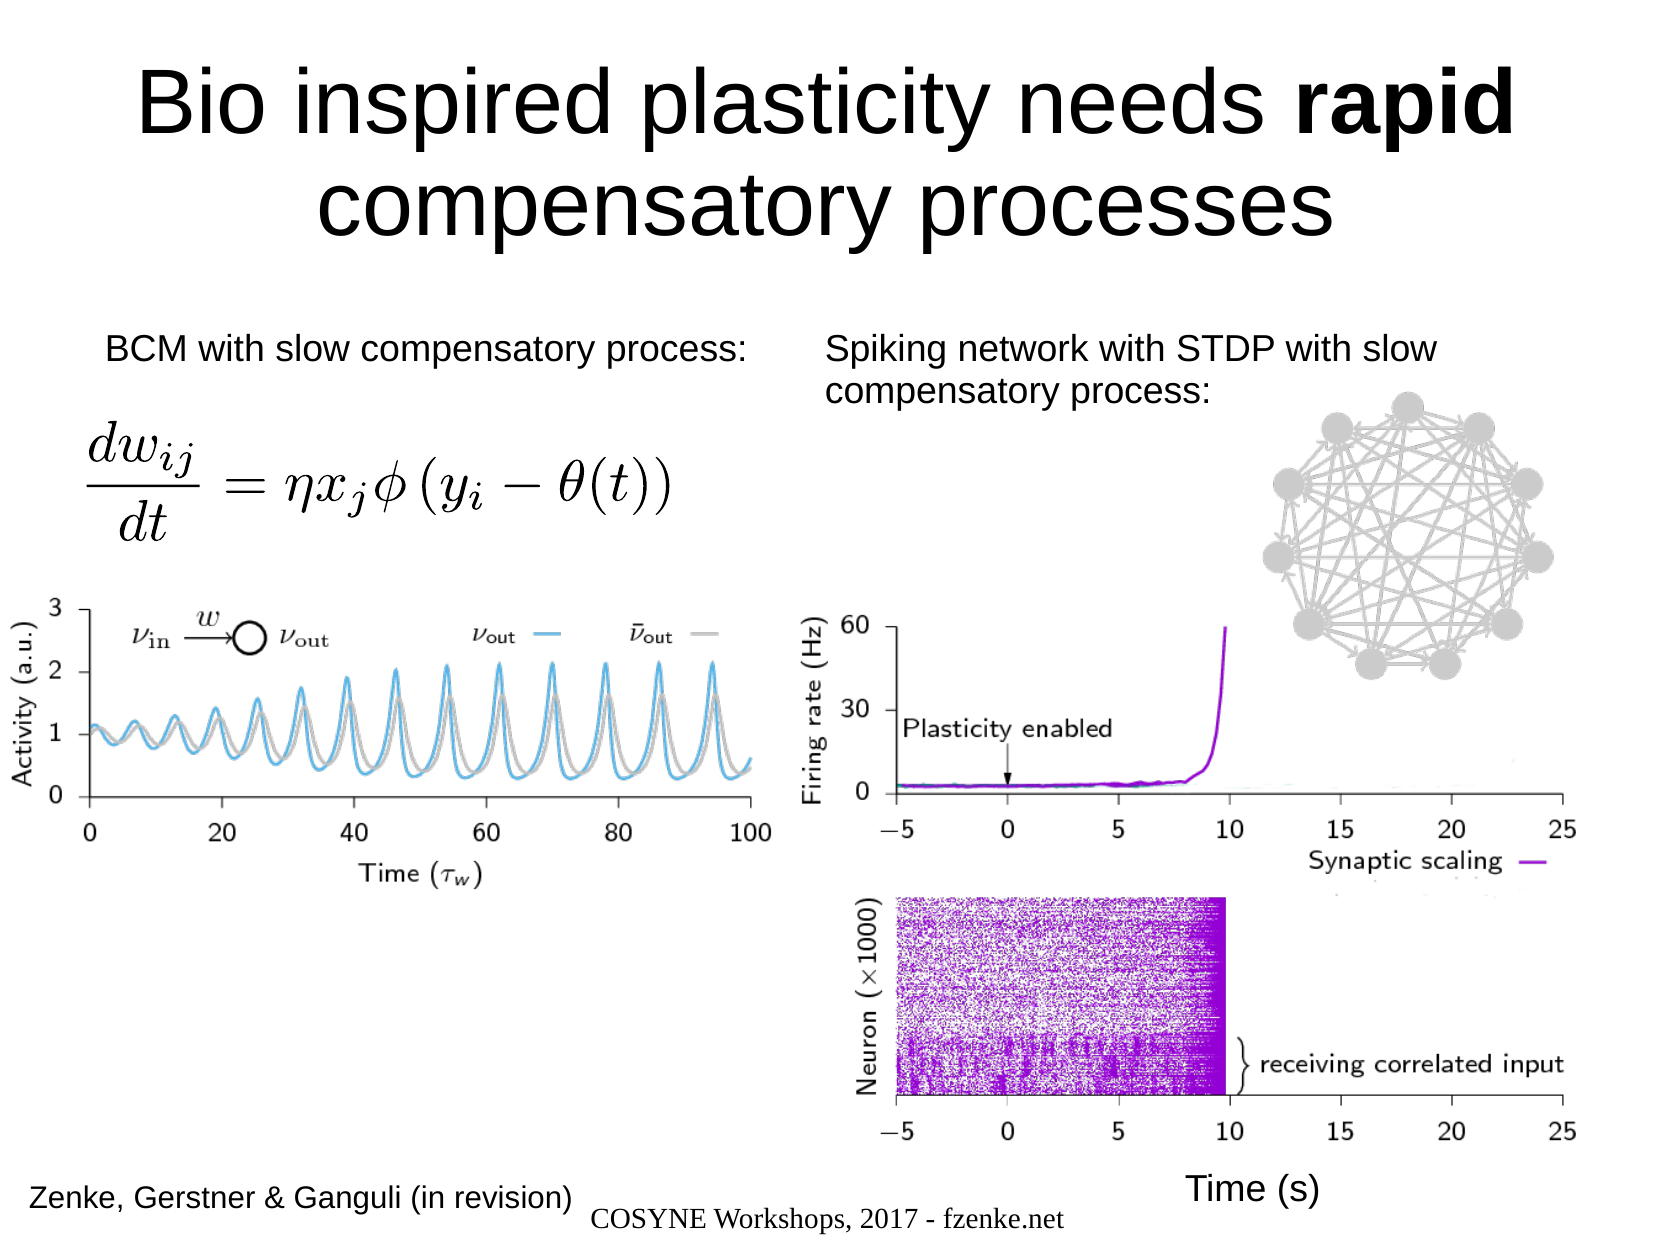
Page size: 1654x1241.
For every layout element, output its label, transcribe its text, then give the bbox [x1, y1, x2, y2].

title Bio inspired plasticity needs rapid compensatory processes [82, 49, 1571, 257]
picture [0, 587, 776, 894]
text_box [86, 420, 676, 542]
text_box Time (s) [1170, 1159, 1426, 1217]
text_box Zenke, Gerstner & Ganguli (in revision) [14, 1173, 694, 1231]
picture [796, 389, 1624, 1160]
text_box BCM with slow compensatory process: [90, 319, 766, 377]
text_box Spiking network with STDP with slow compensatory process: [810, 320, 1591, 420]
